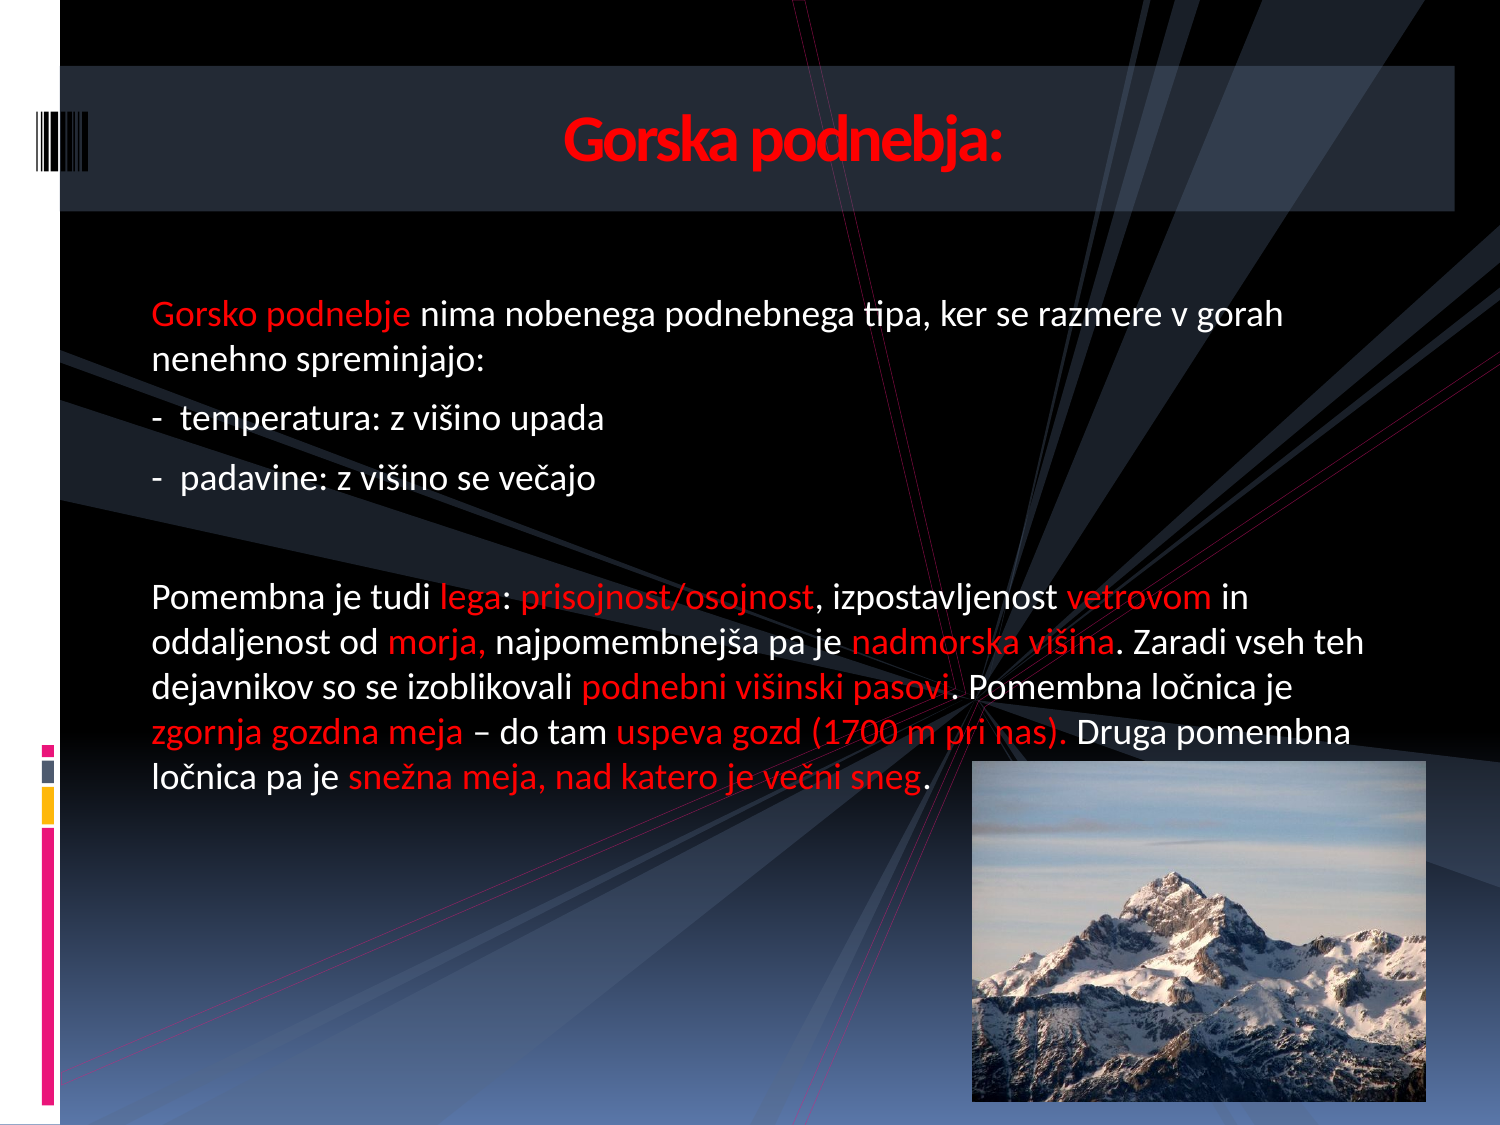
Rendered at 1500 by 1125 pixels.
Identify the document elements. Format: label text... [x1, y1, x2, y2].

title Gorska podnebja: [115, 84, 1454, 212]
picture [972, 761, 1426, 1102]
list Gorsko podnebje nima nobenega podnebnega tipa, ker se razmere v gorah nenehno spreminjajo: - temperatura: z višino upada - padavine: z višino se večajo Pomembna je tudi lega: prisojnost/osojnost, izpostavljenost vetrovom in oddaljenost od morja, najpomembnejša pa je nadmorska višina. Zaradi vseh teh dejavnikov so se izoblikovali podnebni višinski pasovi. Pomembna ločnica je zgornja gozdna meja – do tam uspeva gozd (1700 m pri nas). Druga pomembna ločnica pa je snežna meja, nad katero je večni sneg. [128, 281, 1407, 1067]
